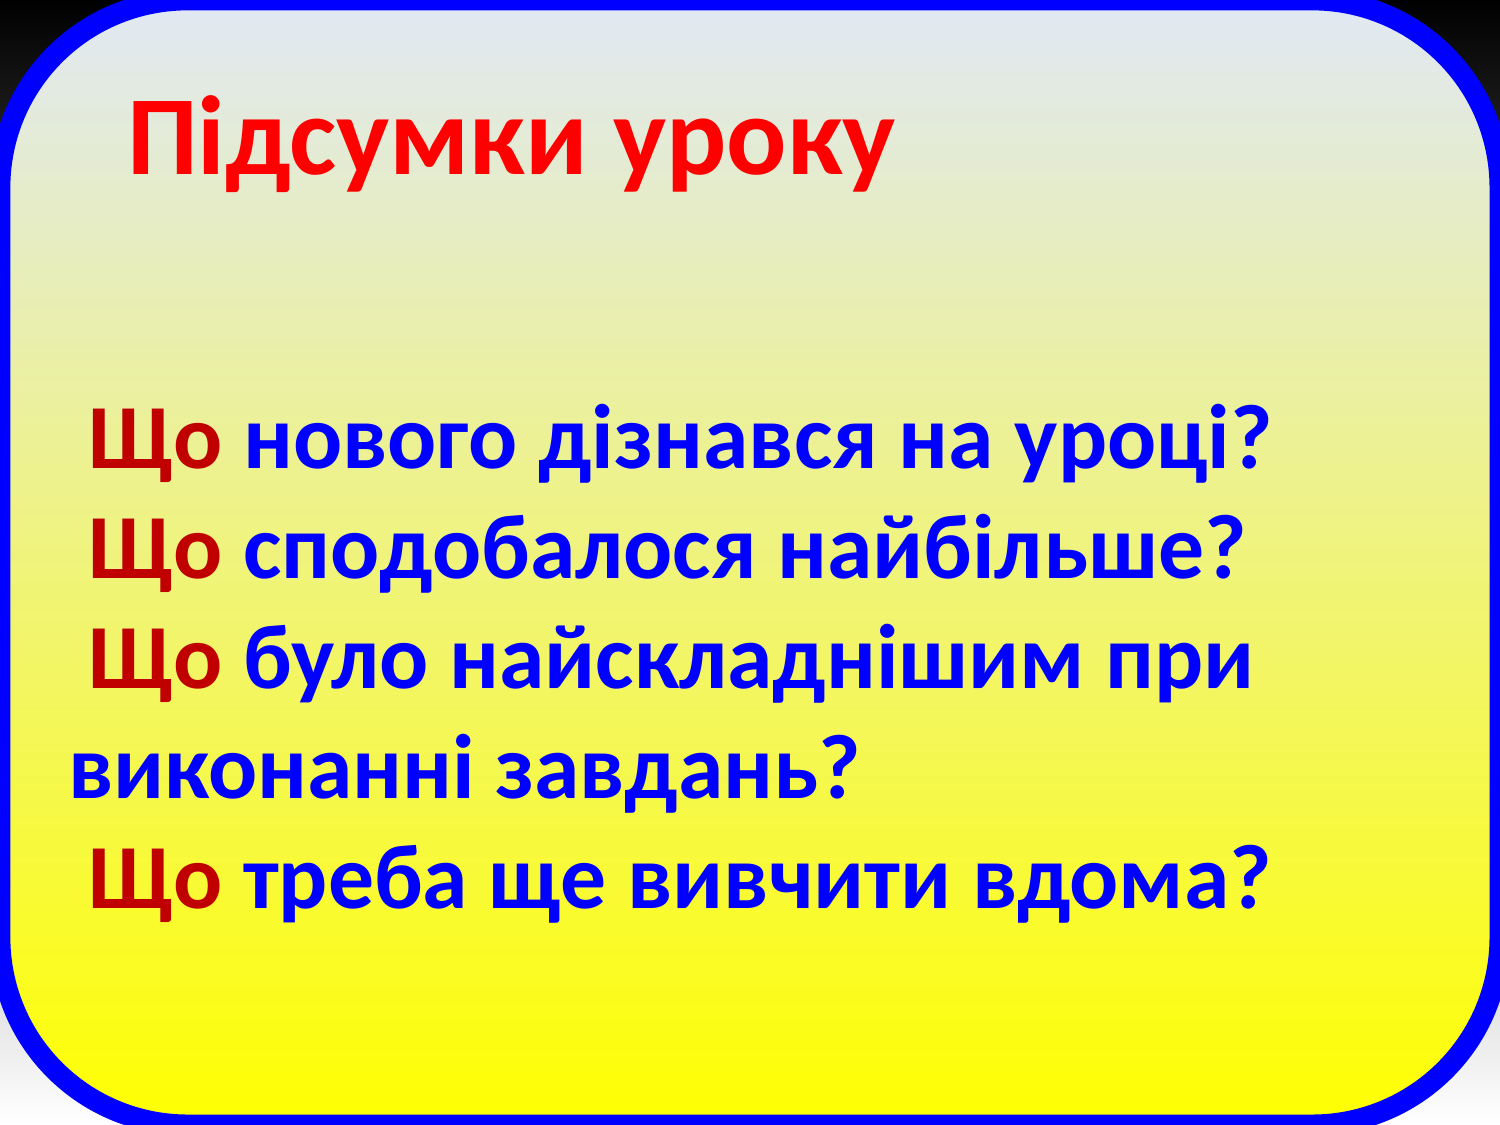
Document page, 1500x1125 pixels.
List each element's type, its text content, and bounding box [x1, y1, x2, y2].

text_box Що нового дізнався на уроці? Що сподобалося найбільше? Що було найскладнішим при виконанні завдань? Що треба ще вивчити вдома? [53, 369, 1436, 934]
text_box [0, 0, 1500, 1125]
text_box Підсумки уроку [112, 9, 1258, 250]
